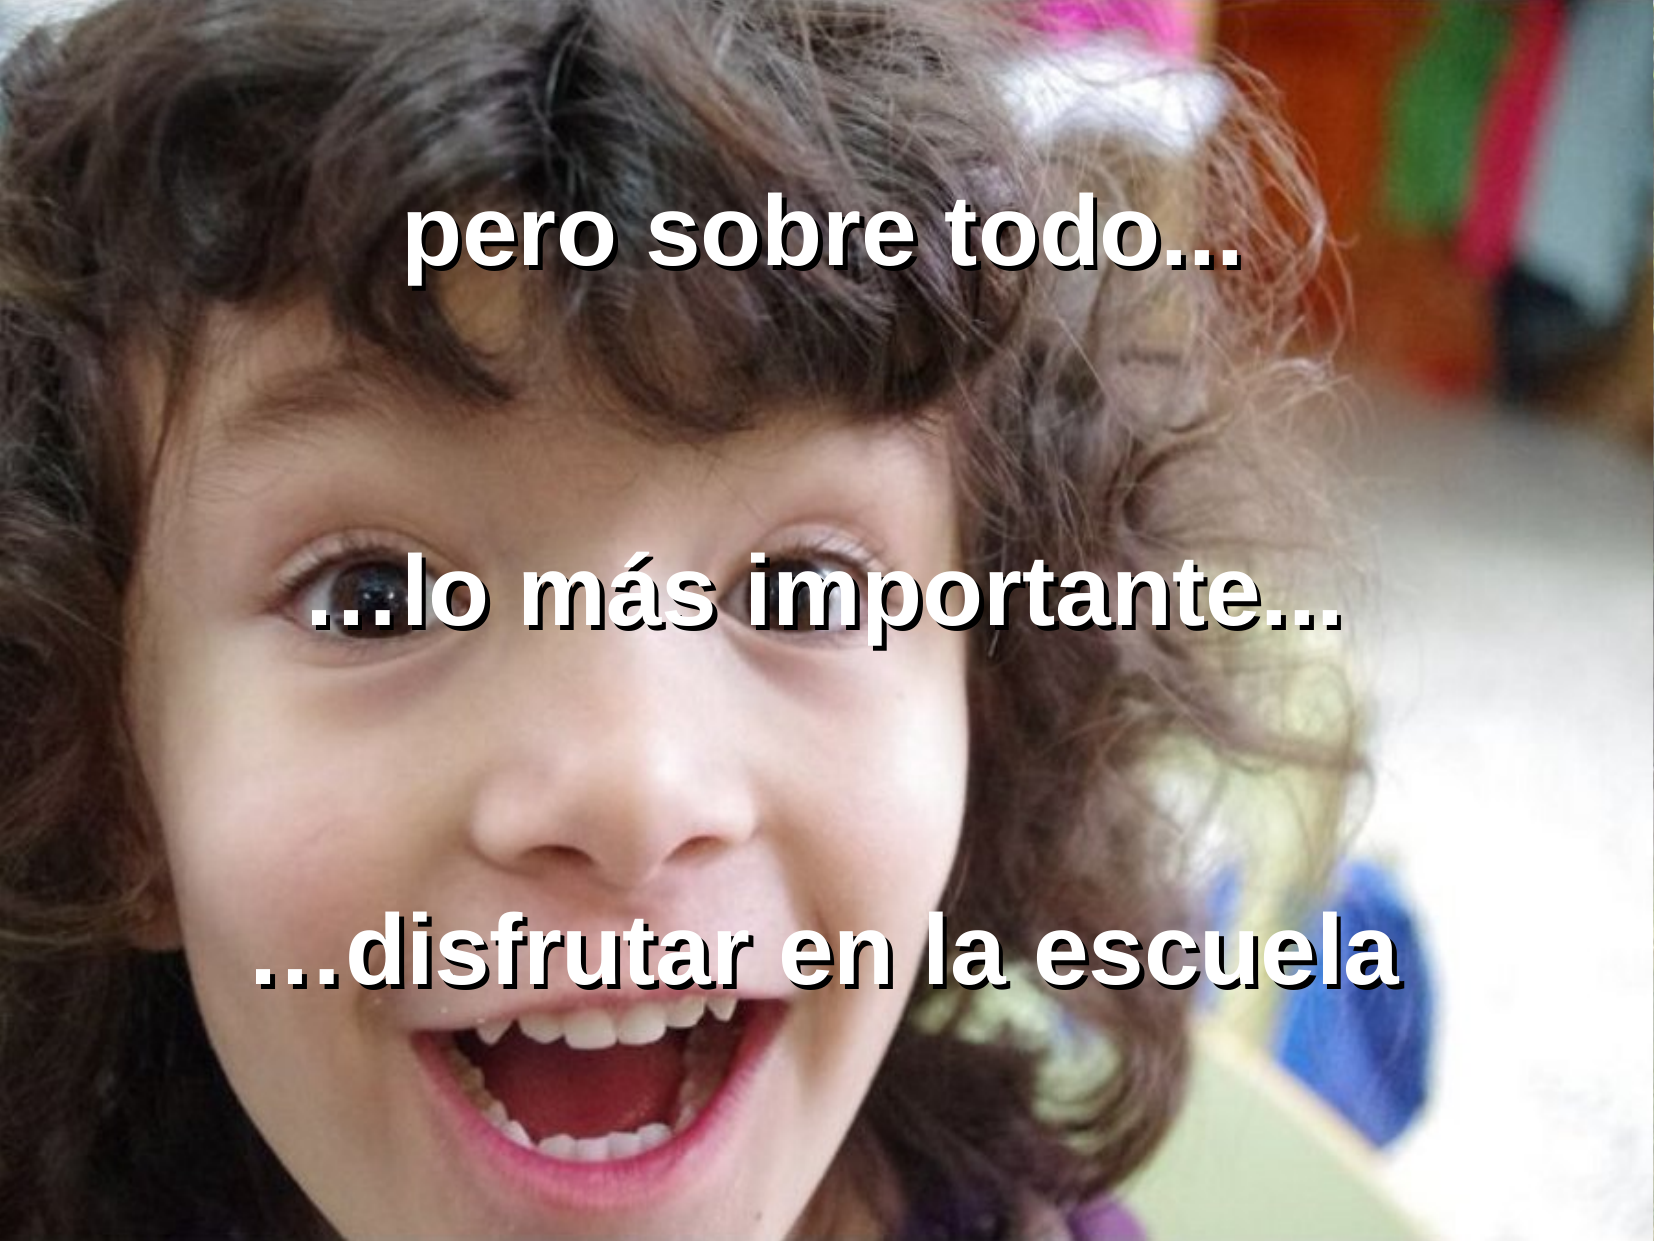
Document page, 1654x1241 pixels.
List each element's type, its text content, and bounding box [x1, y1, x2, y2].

picture [0, 0, 1654, 1241]
text_box pero sobre todo... …lo más importante... …disfrutar en la escuela [76, 105, 1565, 1089]
